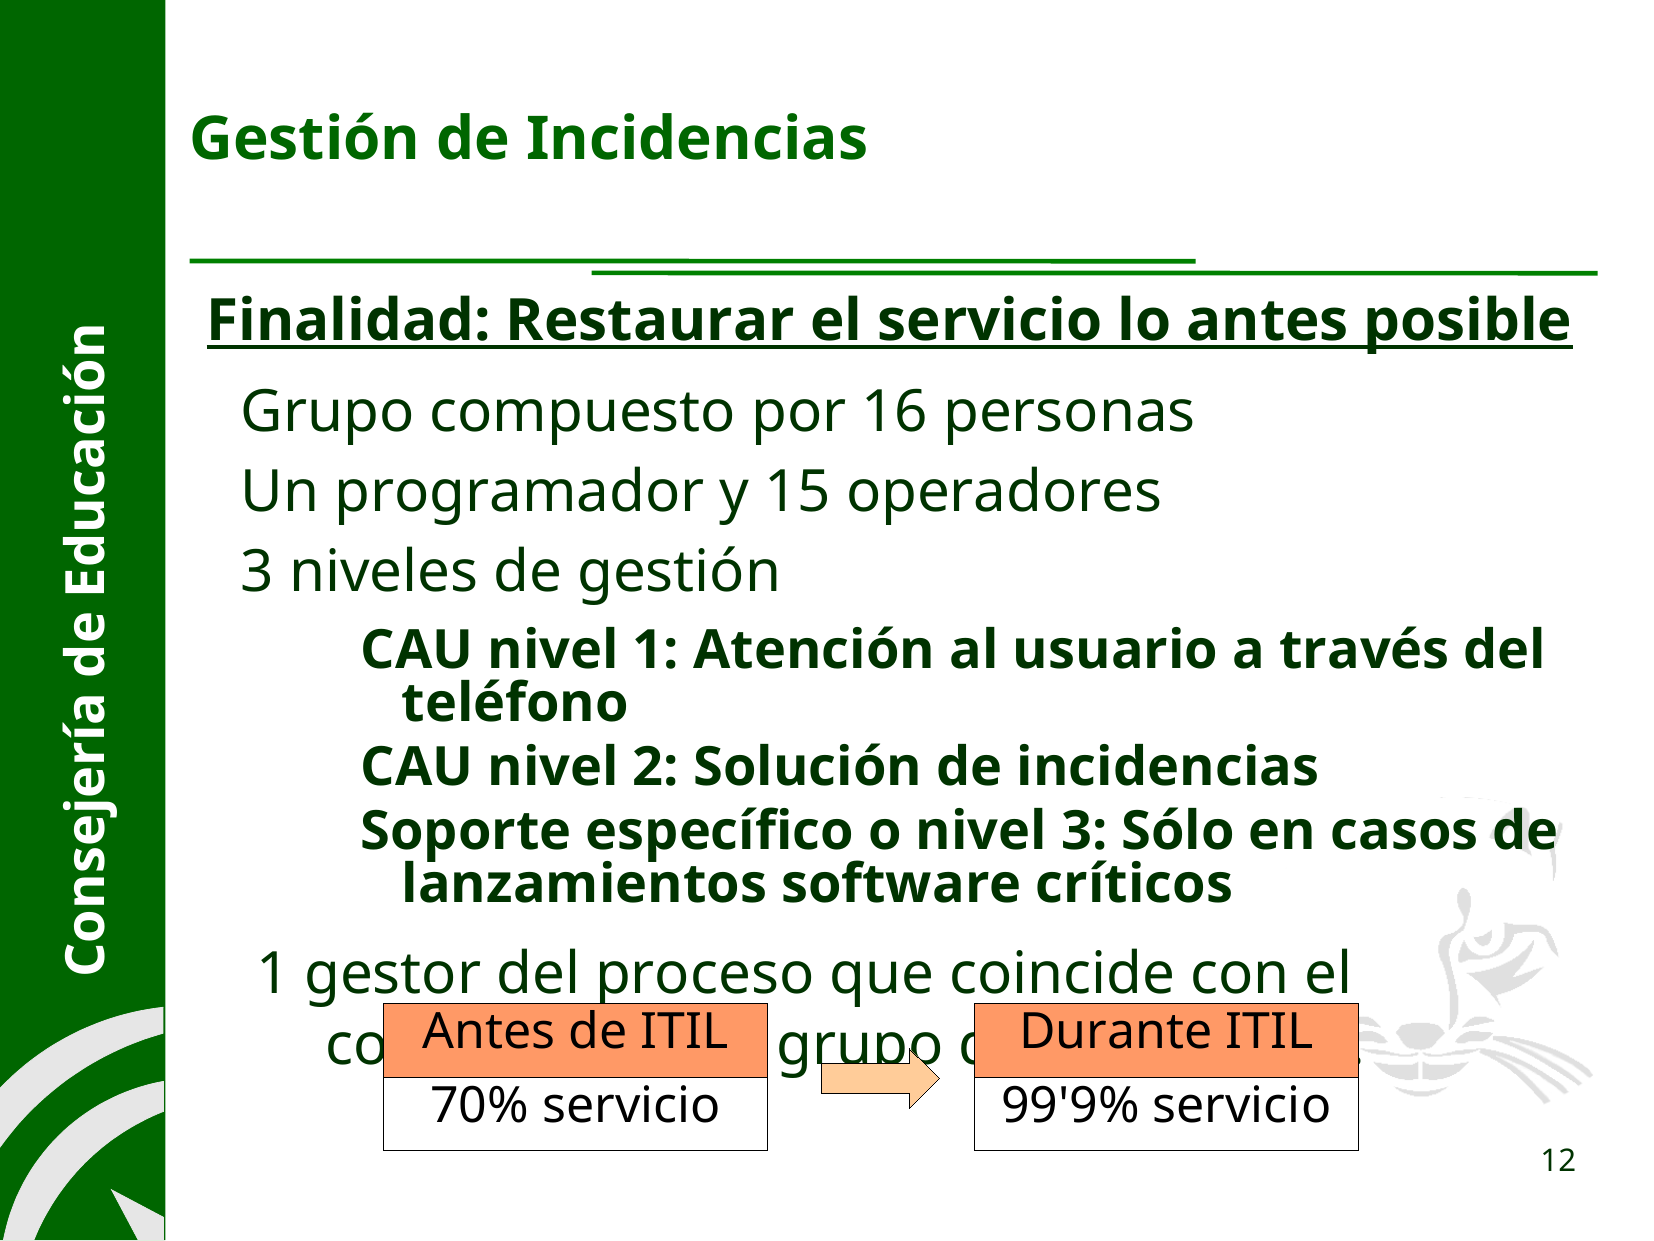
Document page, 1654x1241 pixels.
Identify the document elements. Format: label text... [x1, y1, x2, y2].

list Finalidad: Restaurar el servicio lo antes posible Grupo compuesto por 16 personas Un programador y 15 operadores 3 niveles de gestión CAU nivel 1: Atención al usuario a través del teléfono CAU nivel 2: Solución de incidencias Soporte específico o nivel 3: Sólo en casos de lanzamientos software críticos 1 gestor del proceso que coincide con el coordinador del grupo de Incidencias. [206, 295, 1595, 1063]
text_box Antes de ITIL [383, 1003, 768, 1077]
title Gestión de Incidencias [189, 64, 1594, 219]
picture [1359, 1063, 1595, 1122]
text_box 70% servicio [383, 1077, 768, 1151]
text_box 99'9% servicio [974, 1077, 1359, 1151]
text_box [821, 1048, 940, 1109]
text_box Durante ITIL [974, 1003, 1359, 1077]
